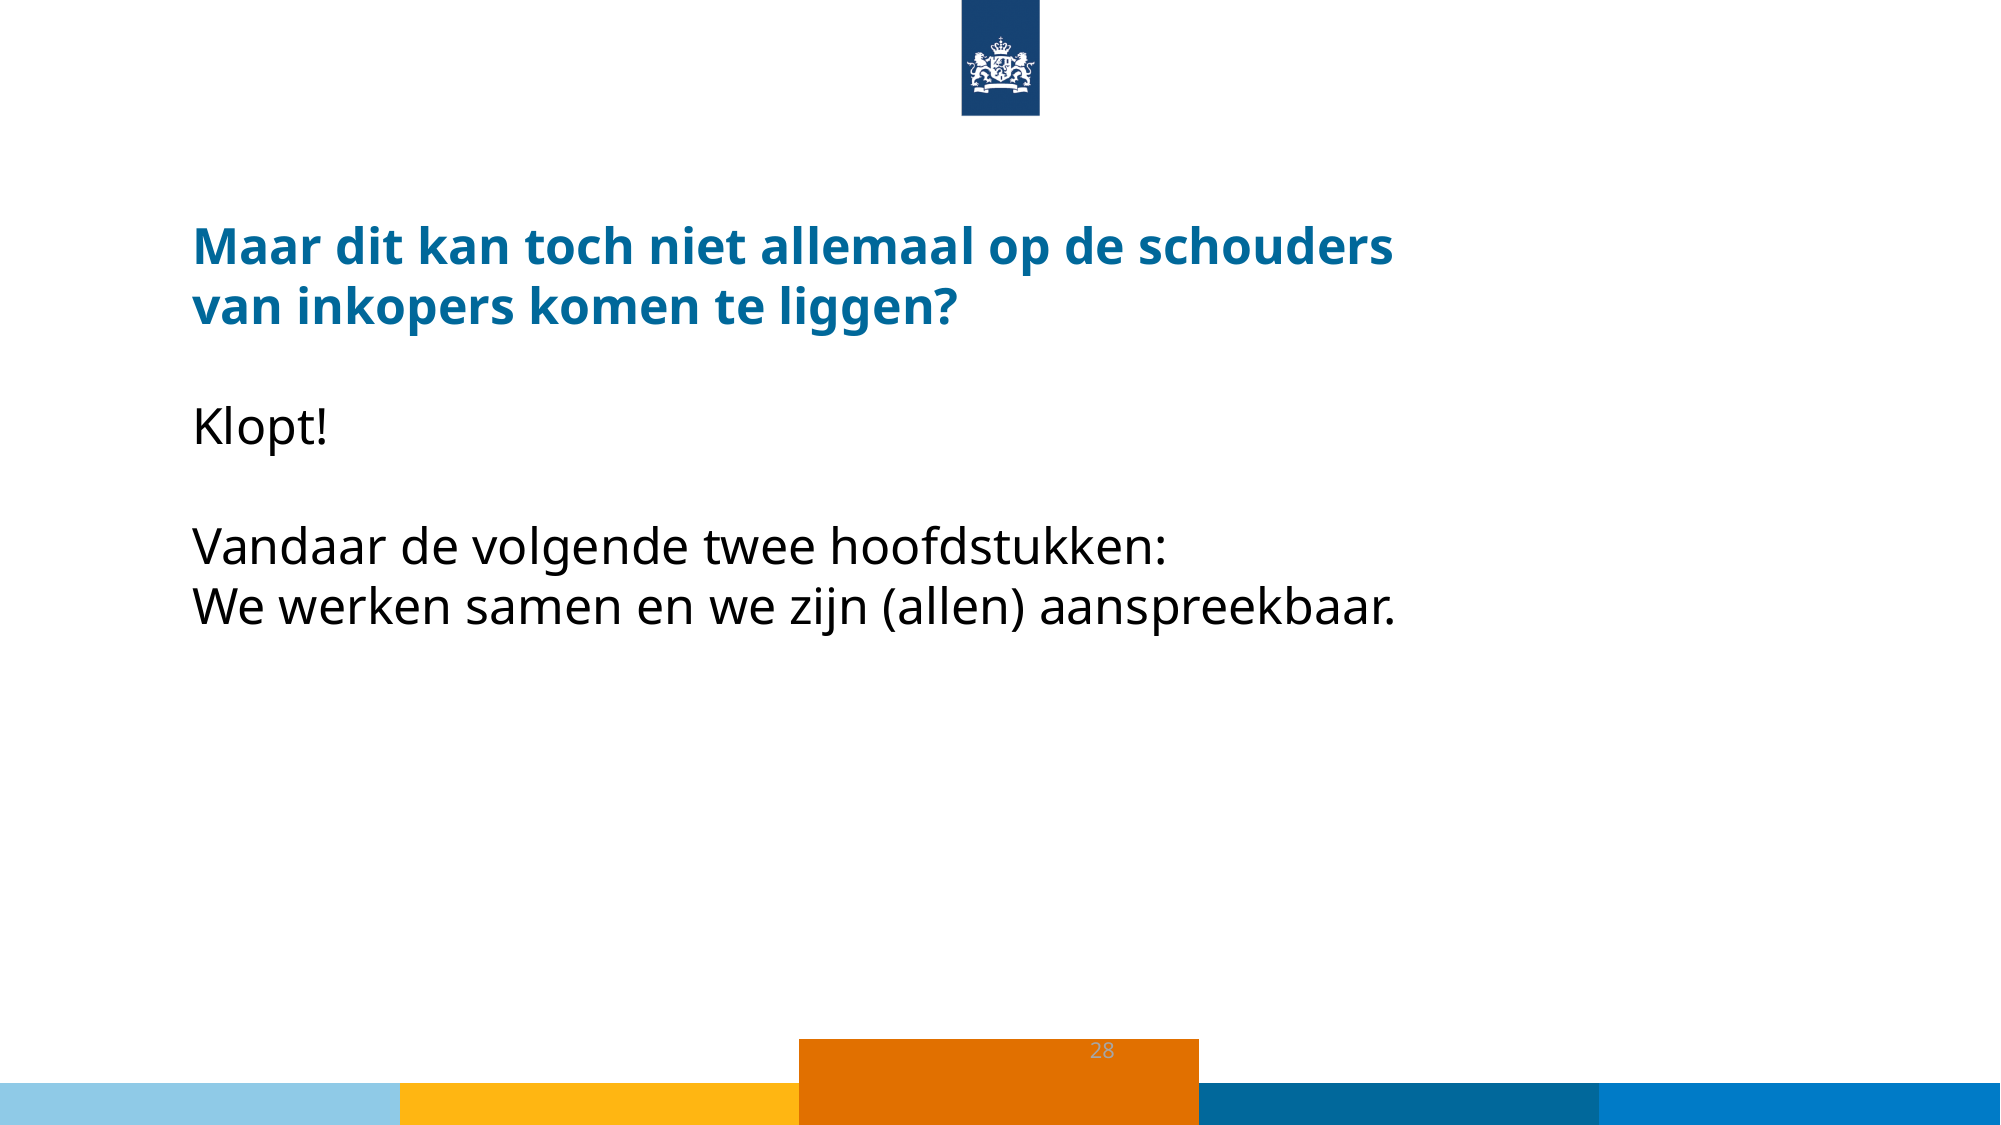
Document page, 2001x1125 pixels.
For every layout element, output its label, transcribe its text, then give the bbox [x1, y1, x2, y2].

text_box [0, 1039, 2000, 1125]
text_box 28 [1074, 1020, 1897, 1074]
text_box Maar dit kan toch niet allemaal op de schouders van inkopers komen te liggen? Klopt! Vandaar de volgende twee hoofdstukken: We werken samen en we zijn (allen) aanspreekbaar. [177, 206, 1772, 646]
